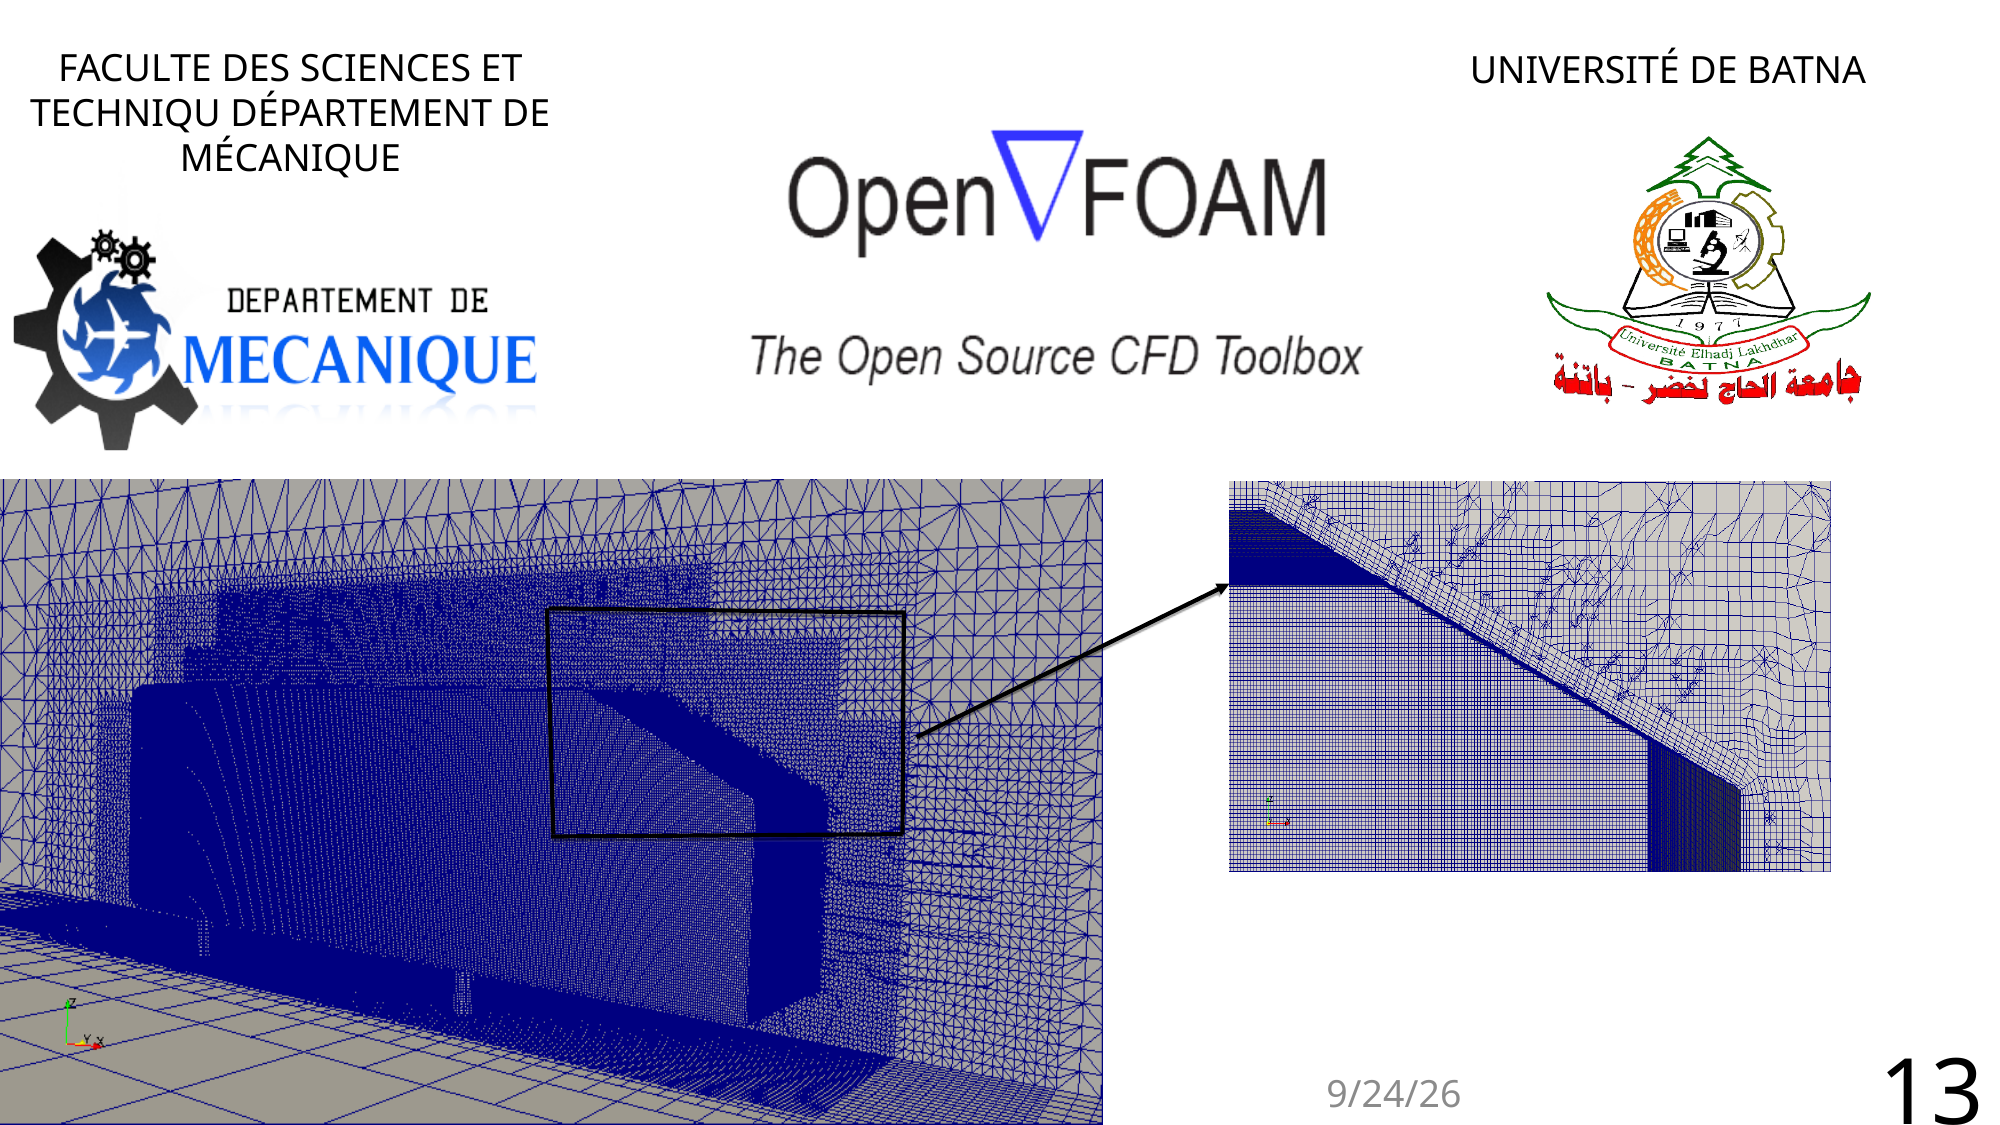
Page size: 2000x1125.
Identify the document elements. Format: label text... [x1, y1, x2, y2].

picture [0, 134, 552, 468]
picture [1229, 481, 1831, 872]
text_box Université de Batna [1454, 38, 1935, 144]
text_box Faculte des Sciences et Techniqu Département de MÉCANIQUE [13, 36, 567, 187]
slide_number 6/21/15 [1182, 1065, 1477, 1125]
picture [747, 124, 1366, 393]
picture [0, 479, 1103, 1125]
slide_number <number> [1843, 1065, 2000, 1125]
picture [1541, 144, 1876, 407]
